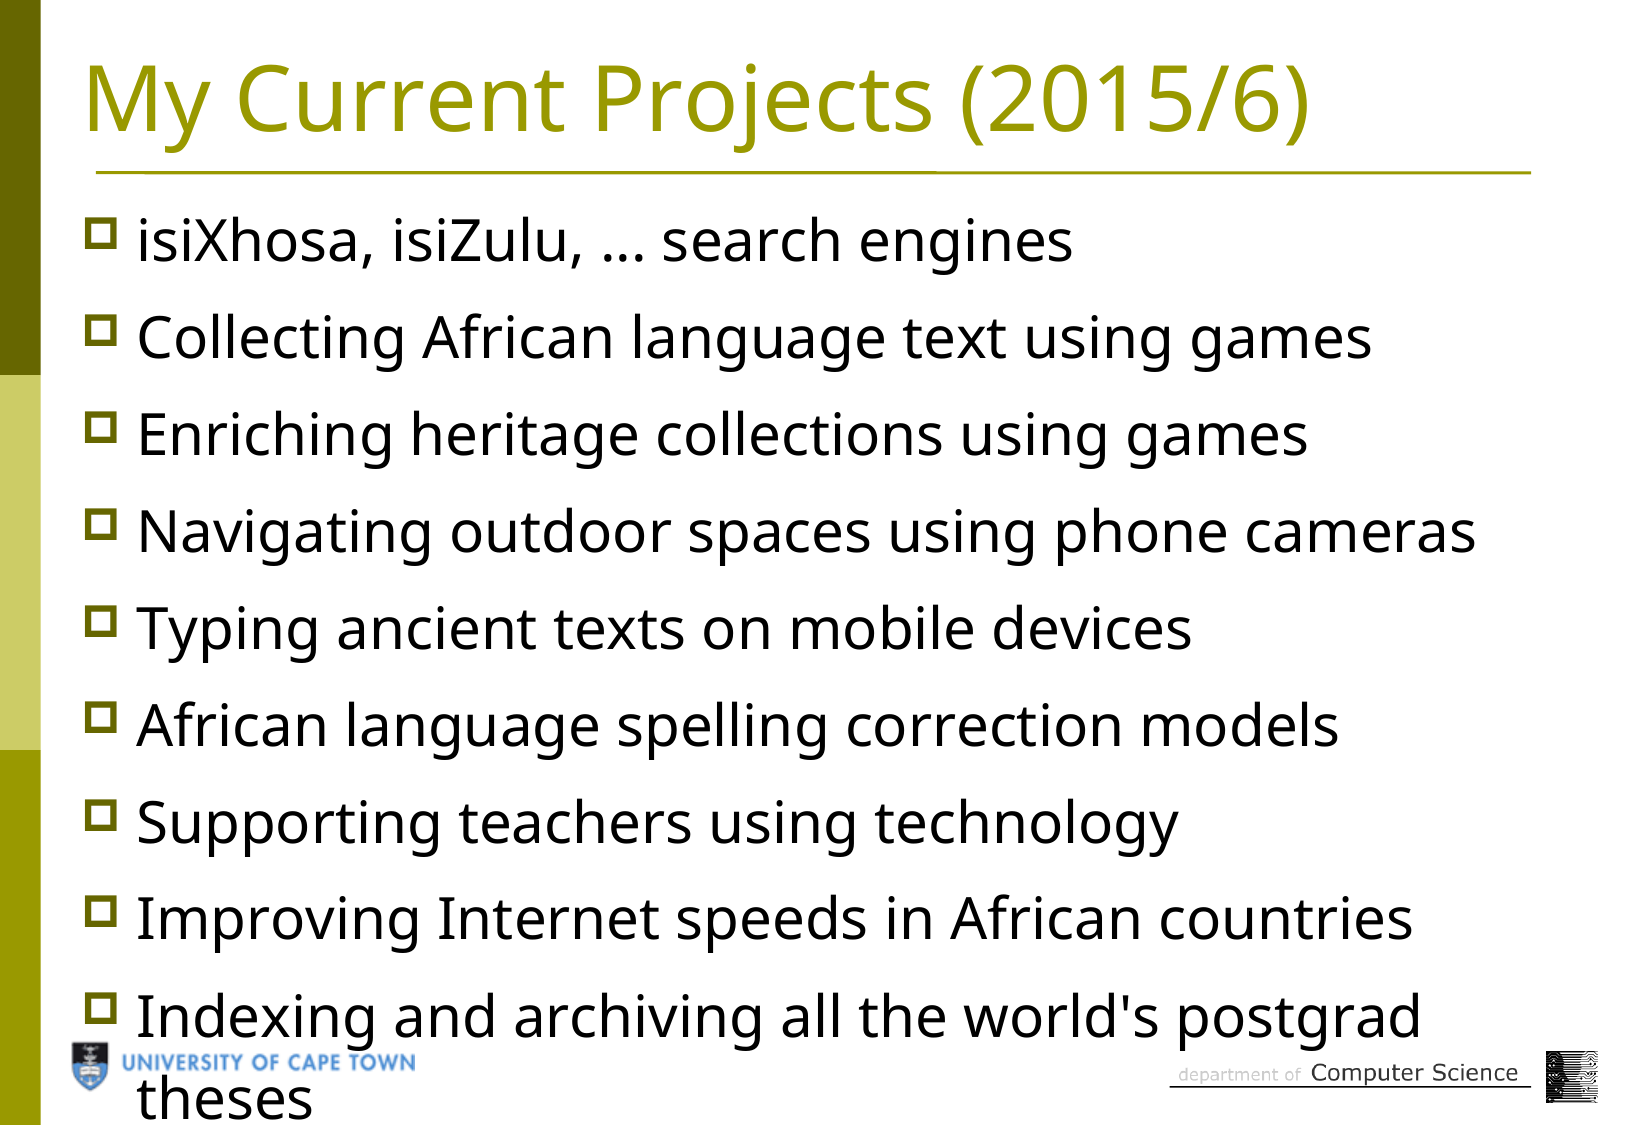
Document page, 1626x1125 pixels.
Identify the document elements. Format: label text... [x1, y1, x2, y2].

picture [167, 1092, 183, 1103]
title My Current Projects (2015/6) [81, 29, 1543, 172]
picture [202, 1091, 218, 1100]
picture [201, 1024, 218, 1033]
picture [1546, 1051, 1598, 1103]
picture [1169, 1043, 1532, 1091]
picture [351, 1024, 368, 1033]
picture [263, 1091, 279, 1100]
picture [61, 1024, 415, 1103]
picture [401, 1024, 415, 1033]
list isiXhosa, isiZulu, ... search engines Collecting African language text using games Enriching heritage collections using games Navigating outdoor spaces using phone cameras Typing ancient texts on mobile devices African language spelling correction models Supporting teachers using technology Improving Internet speeds in African countries Indexing and archiving all the world's postgrad theses ... [81, 196, 1543, 1005]
